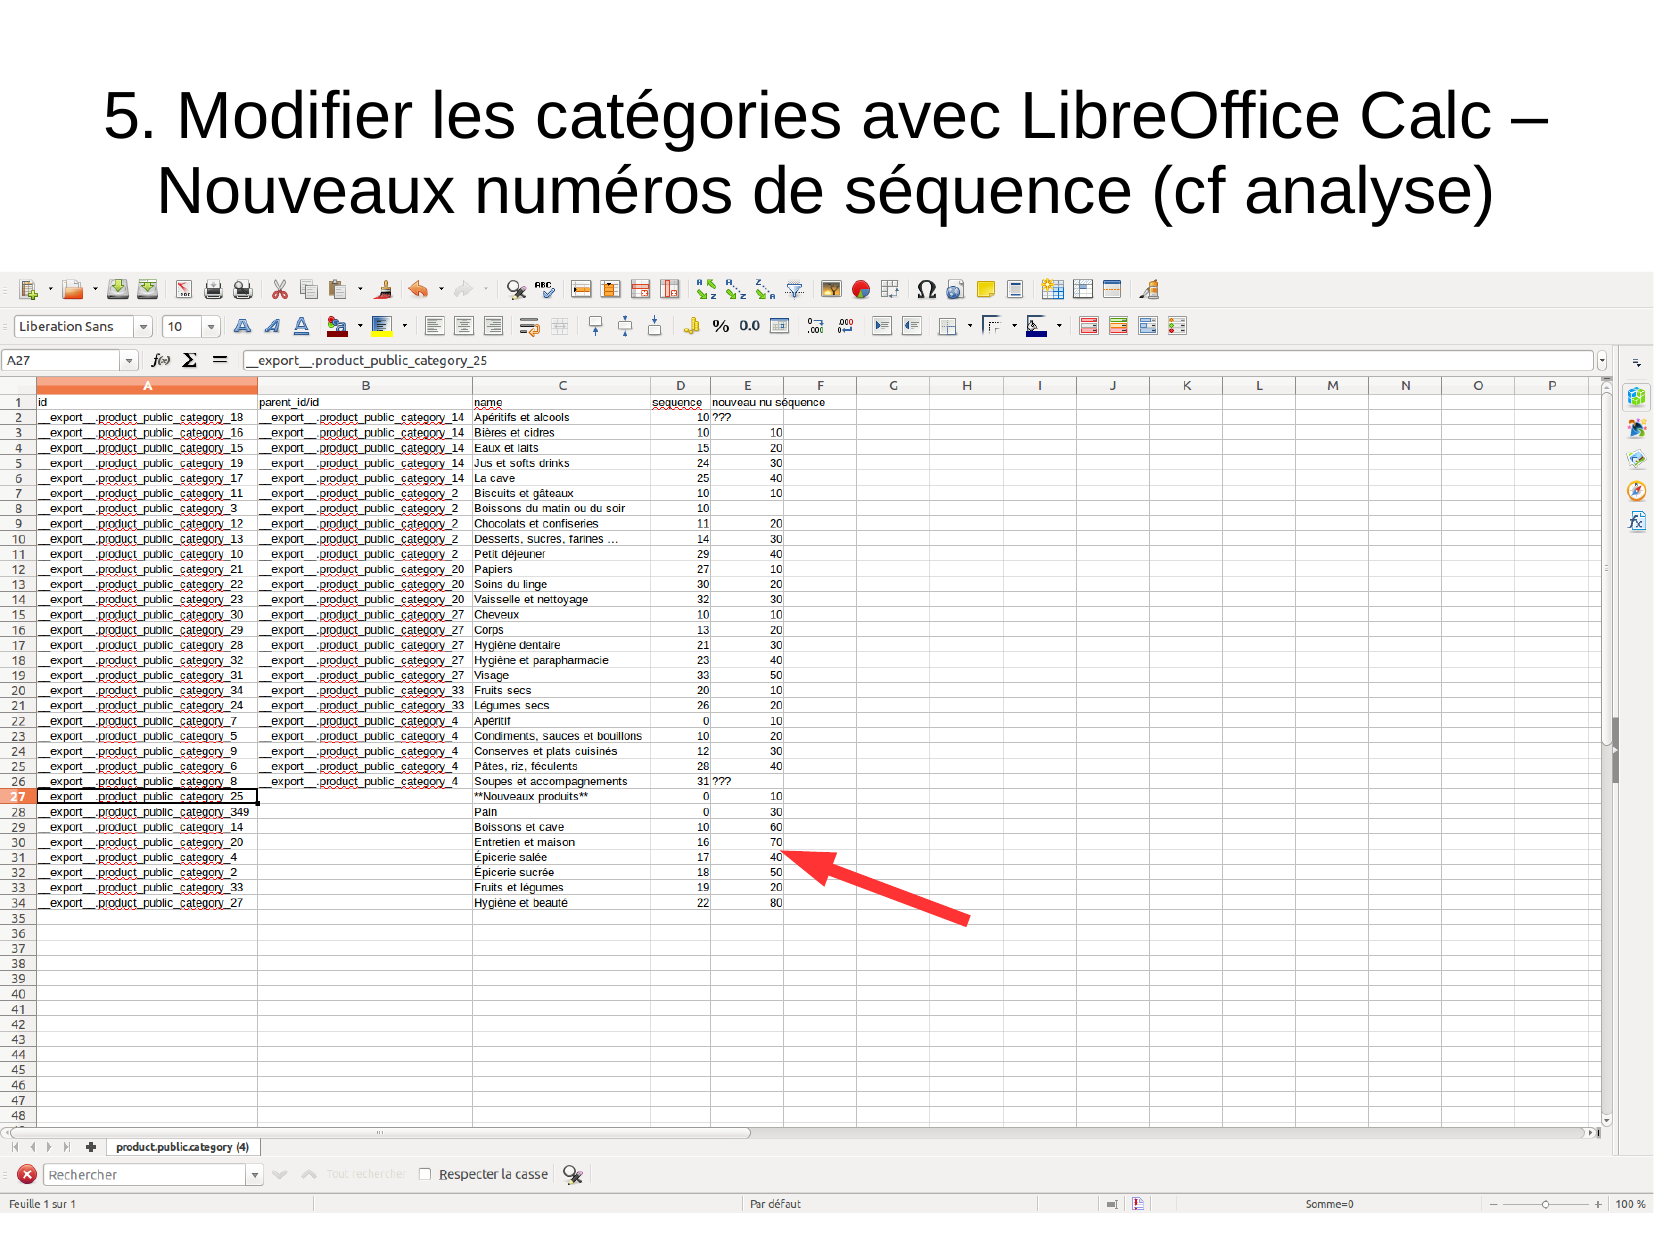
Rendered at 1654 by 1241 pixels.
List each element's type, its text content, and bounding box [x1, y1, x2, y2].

picture [0, 271, 1654, 1213]
title 5. Modifier les catégories avec LibreOffice Calc – Nouveaux numéros de séquence (cf analyse) [82, 49, 1571, 257]
